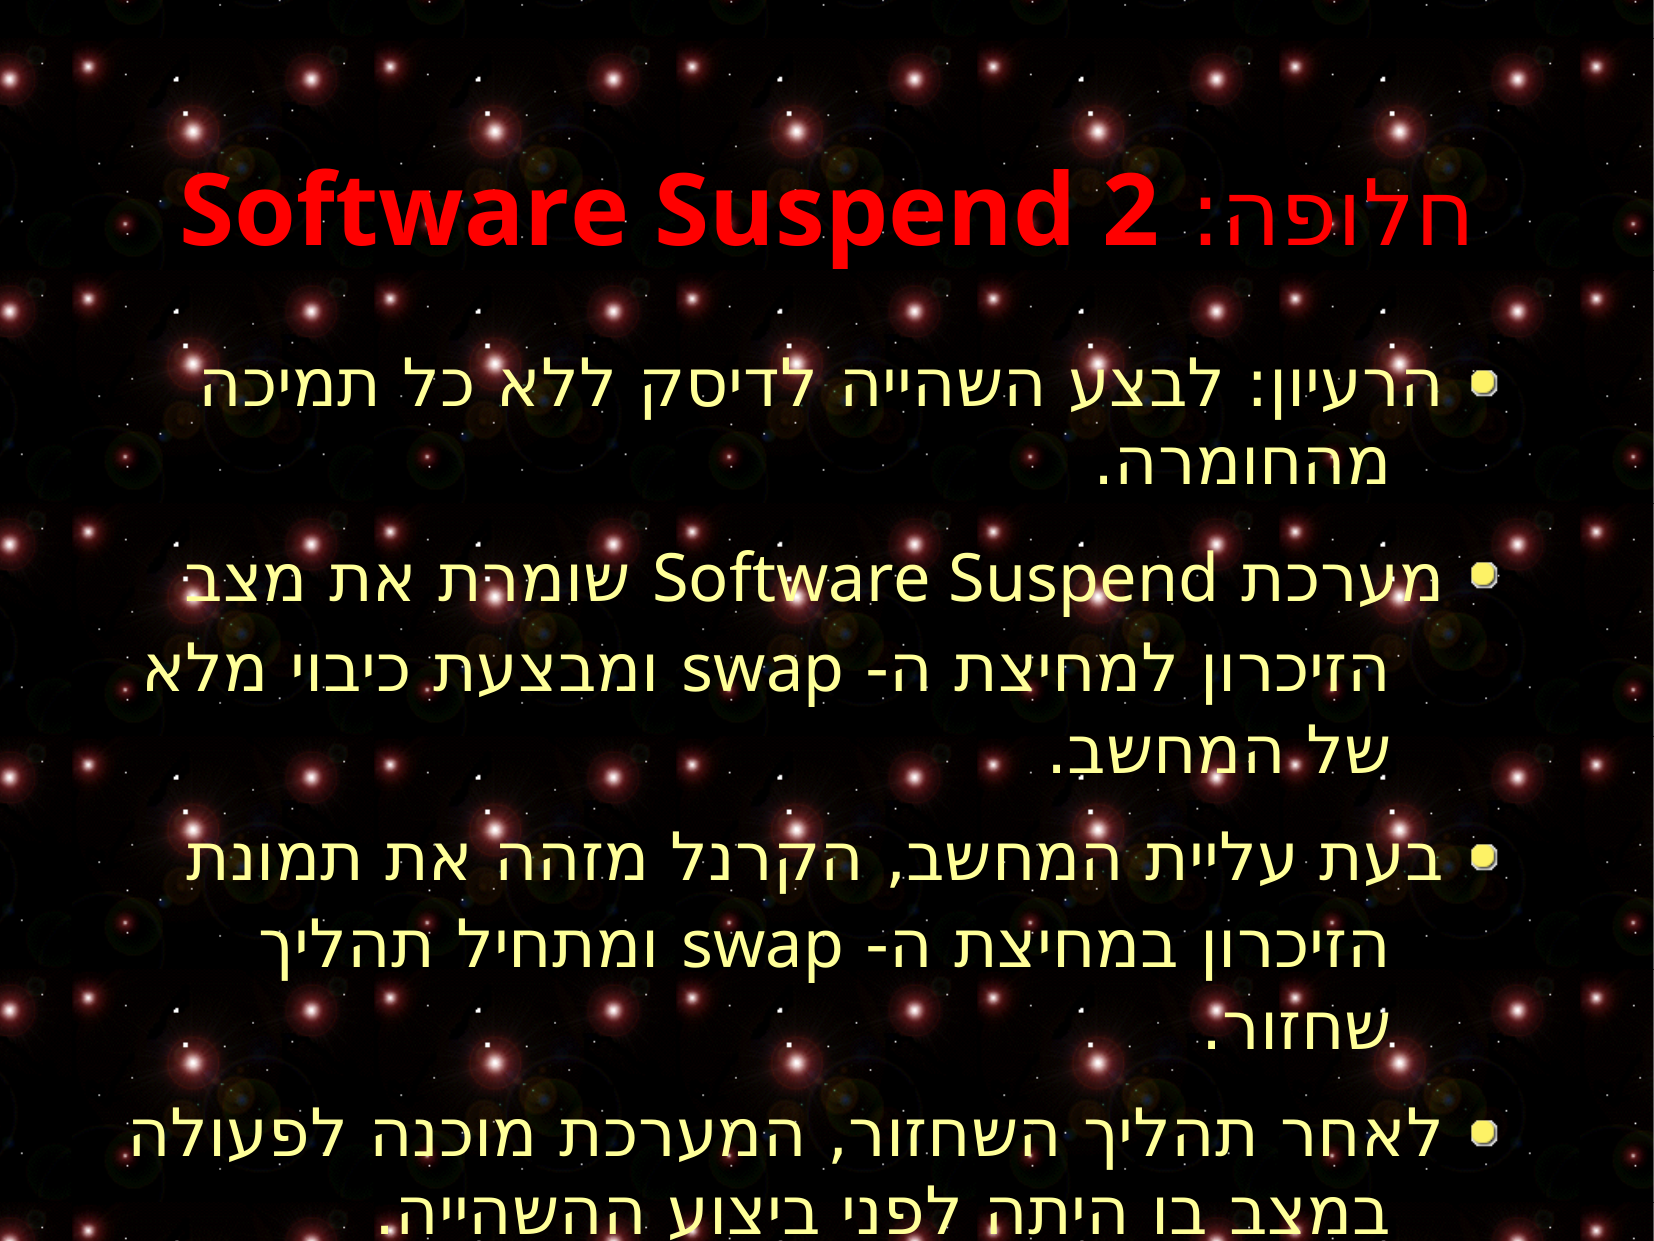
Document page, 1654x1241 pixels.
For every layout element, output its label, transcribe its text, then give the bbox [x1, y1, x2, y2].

list הרעיון: לבצע השהייה לדיסק ללא כל תמיכה מהחומרה. מערכת Software Suspend שומרת את מצב הזיכרון למחיצת ה- swap ומבצעת כיבוי מלא של המחשב. בעת עליית המחשב, הקרנל מזהה את תמונת הזיכרון במחיצת ה- swap ומתחיל תהליך שחזור. לאחר תהליך השחזור, המערכת מוכנה לפעולה במצב בו היתה לפני ביצוע ההשהייה. [121, 344, 1534, 1127]
title חלופה: Software Suspend 2 [121, 102, 1534, 311]
picture [0, 0, 1654, 1241]
